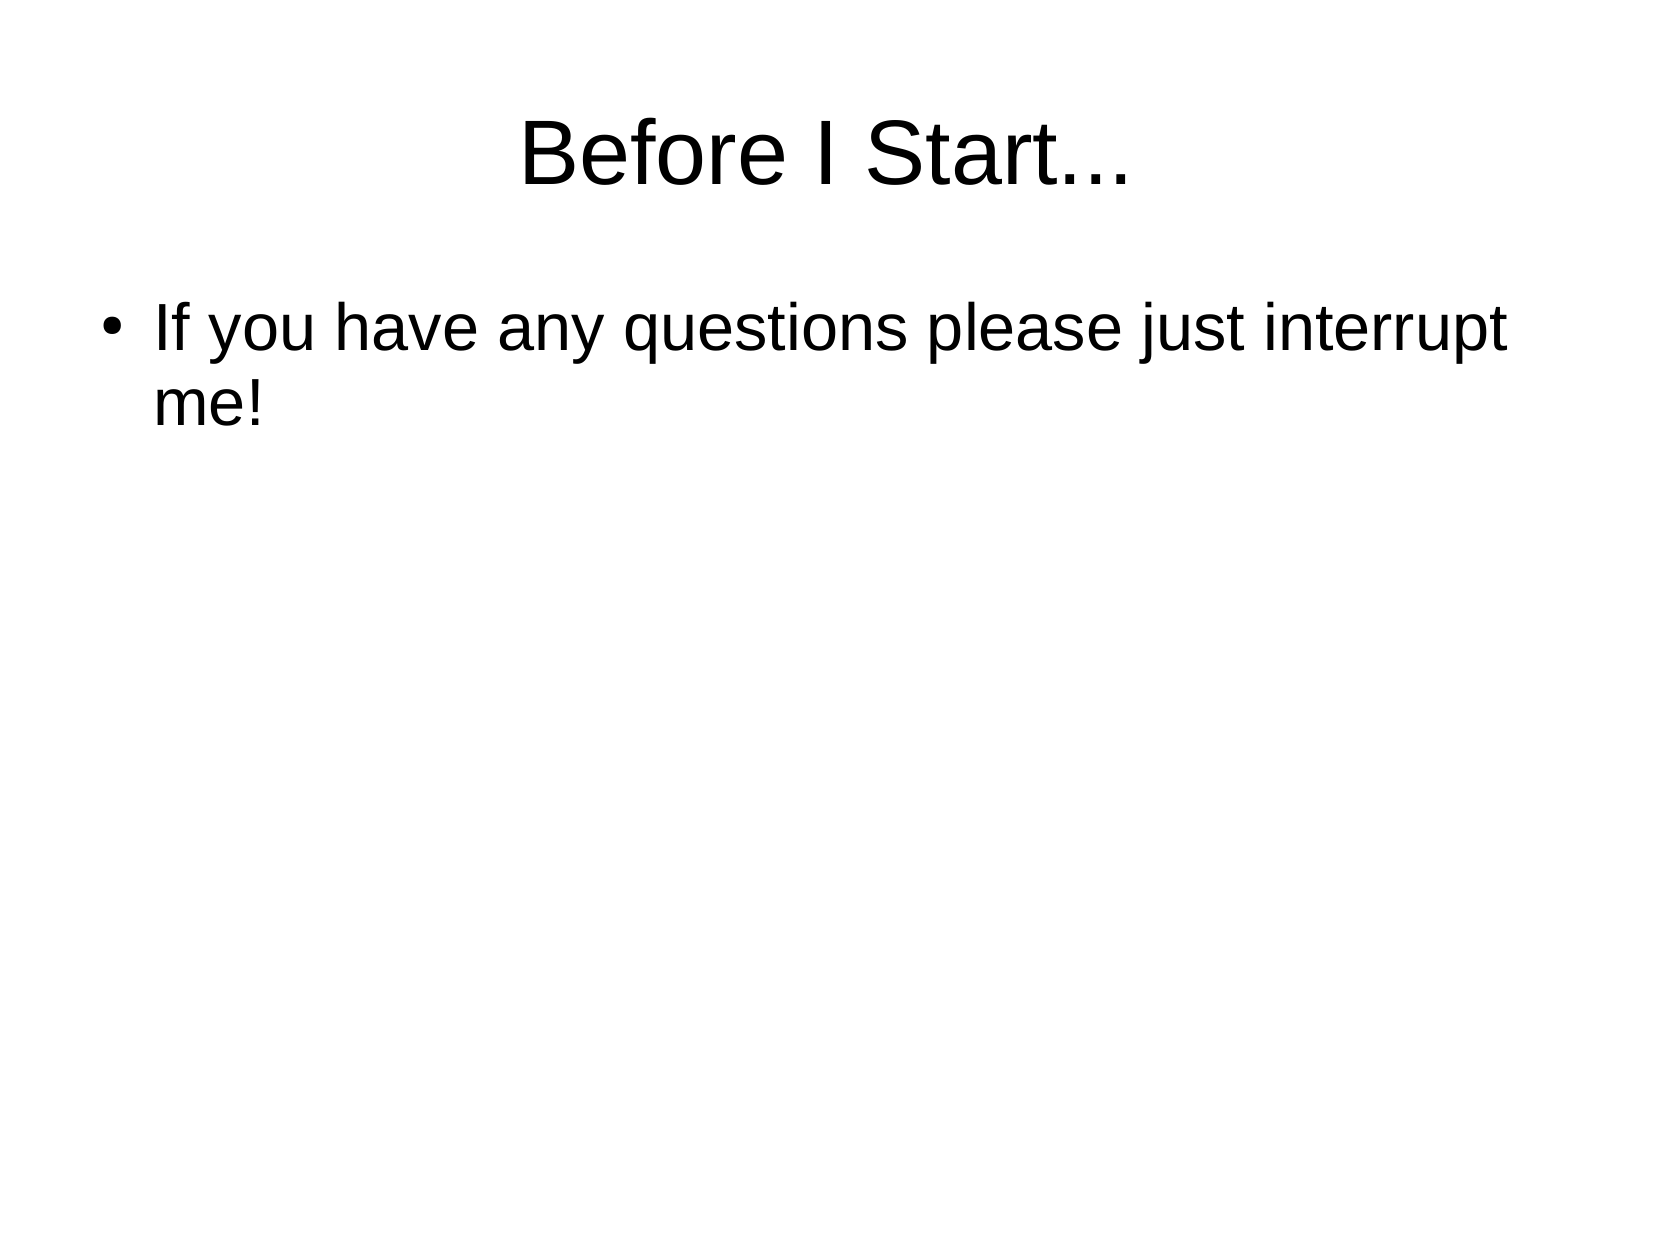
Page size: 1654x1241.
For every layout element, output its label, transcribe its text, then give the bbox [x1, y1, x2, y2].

list If you have any questions please just interrupt me! [82, 290, 1571, 1109]
title Before I Start... [82, 56, 1571, 250]
